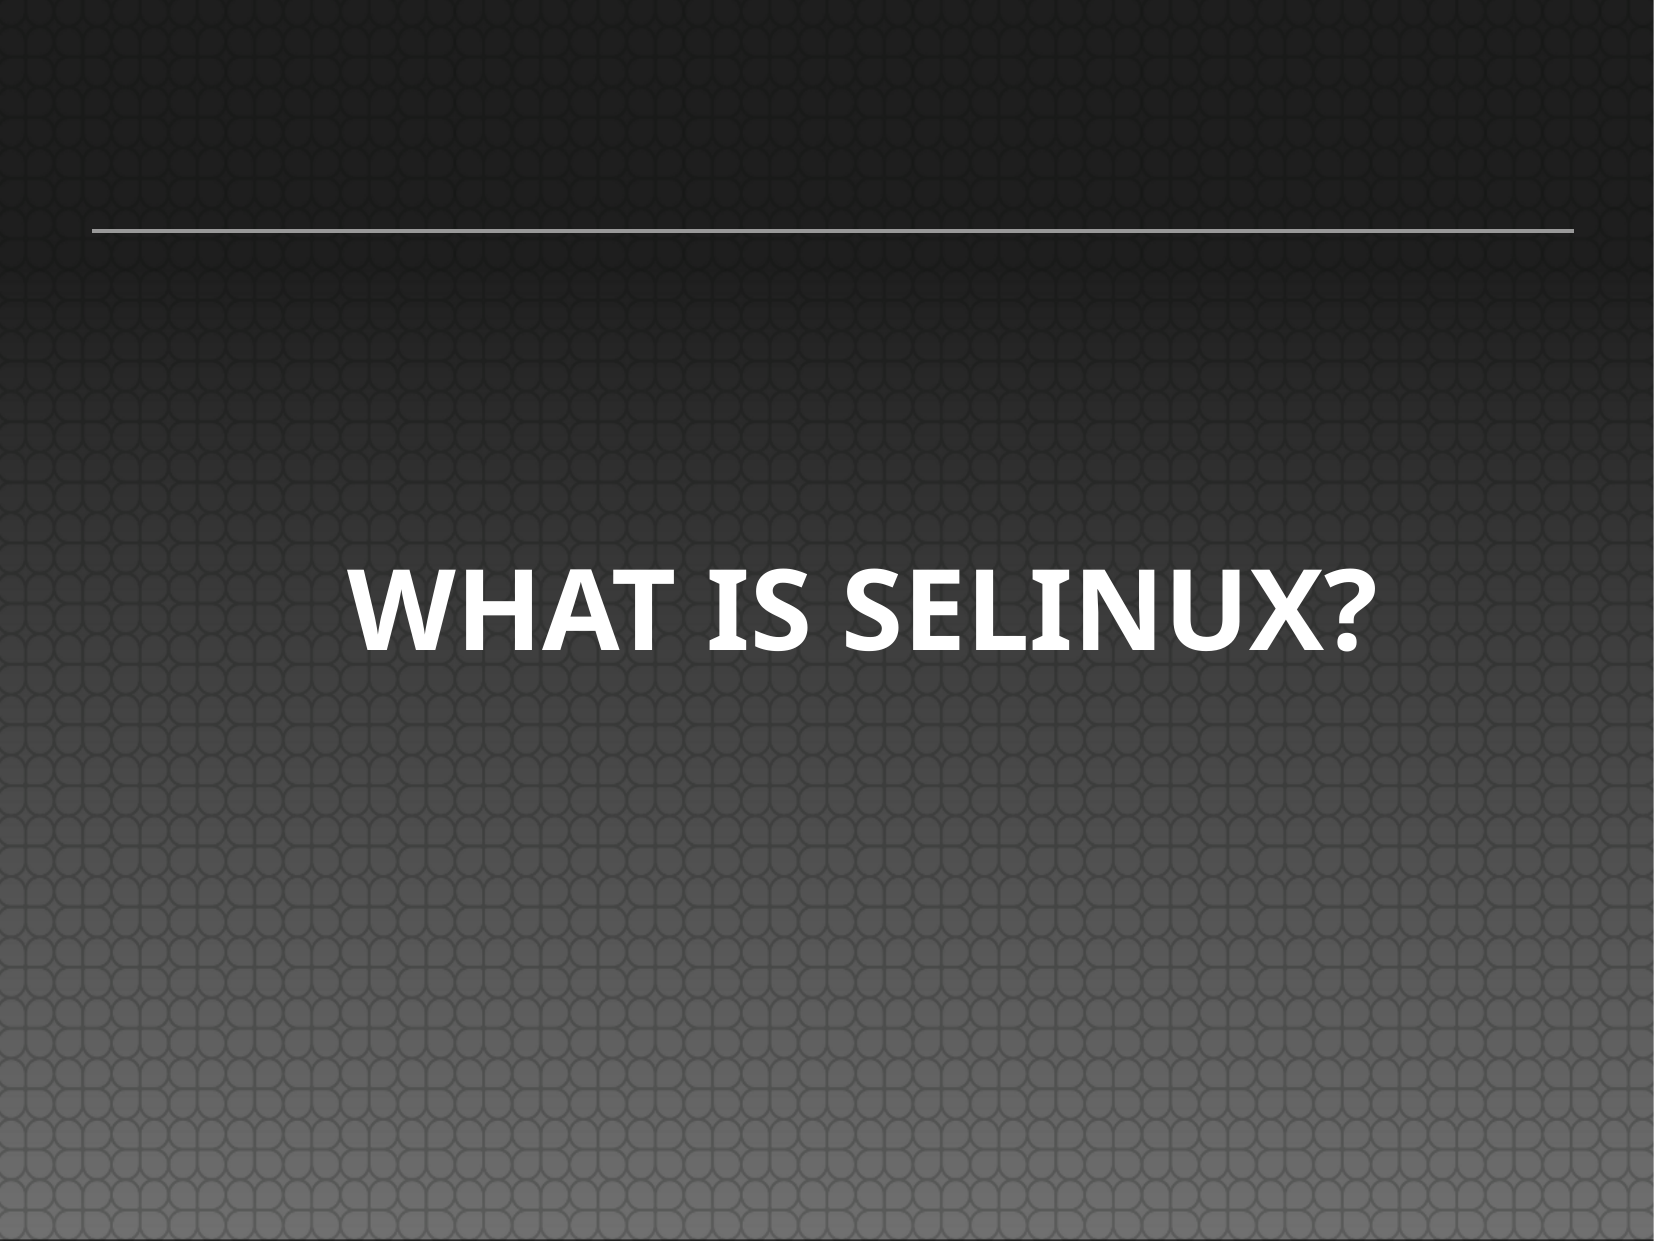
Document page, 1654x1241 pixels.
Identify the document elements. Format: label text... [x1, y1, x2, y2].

picture [0, 0, 1654, 1241]
list WHAT IS SELINUX? [112, 227, 1501, 1163]
